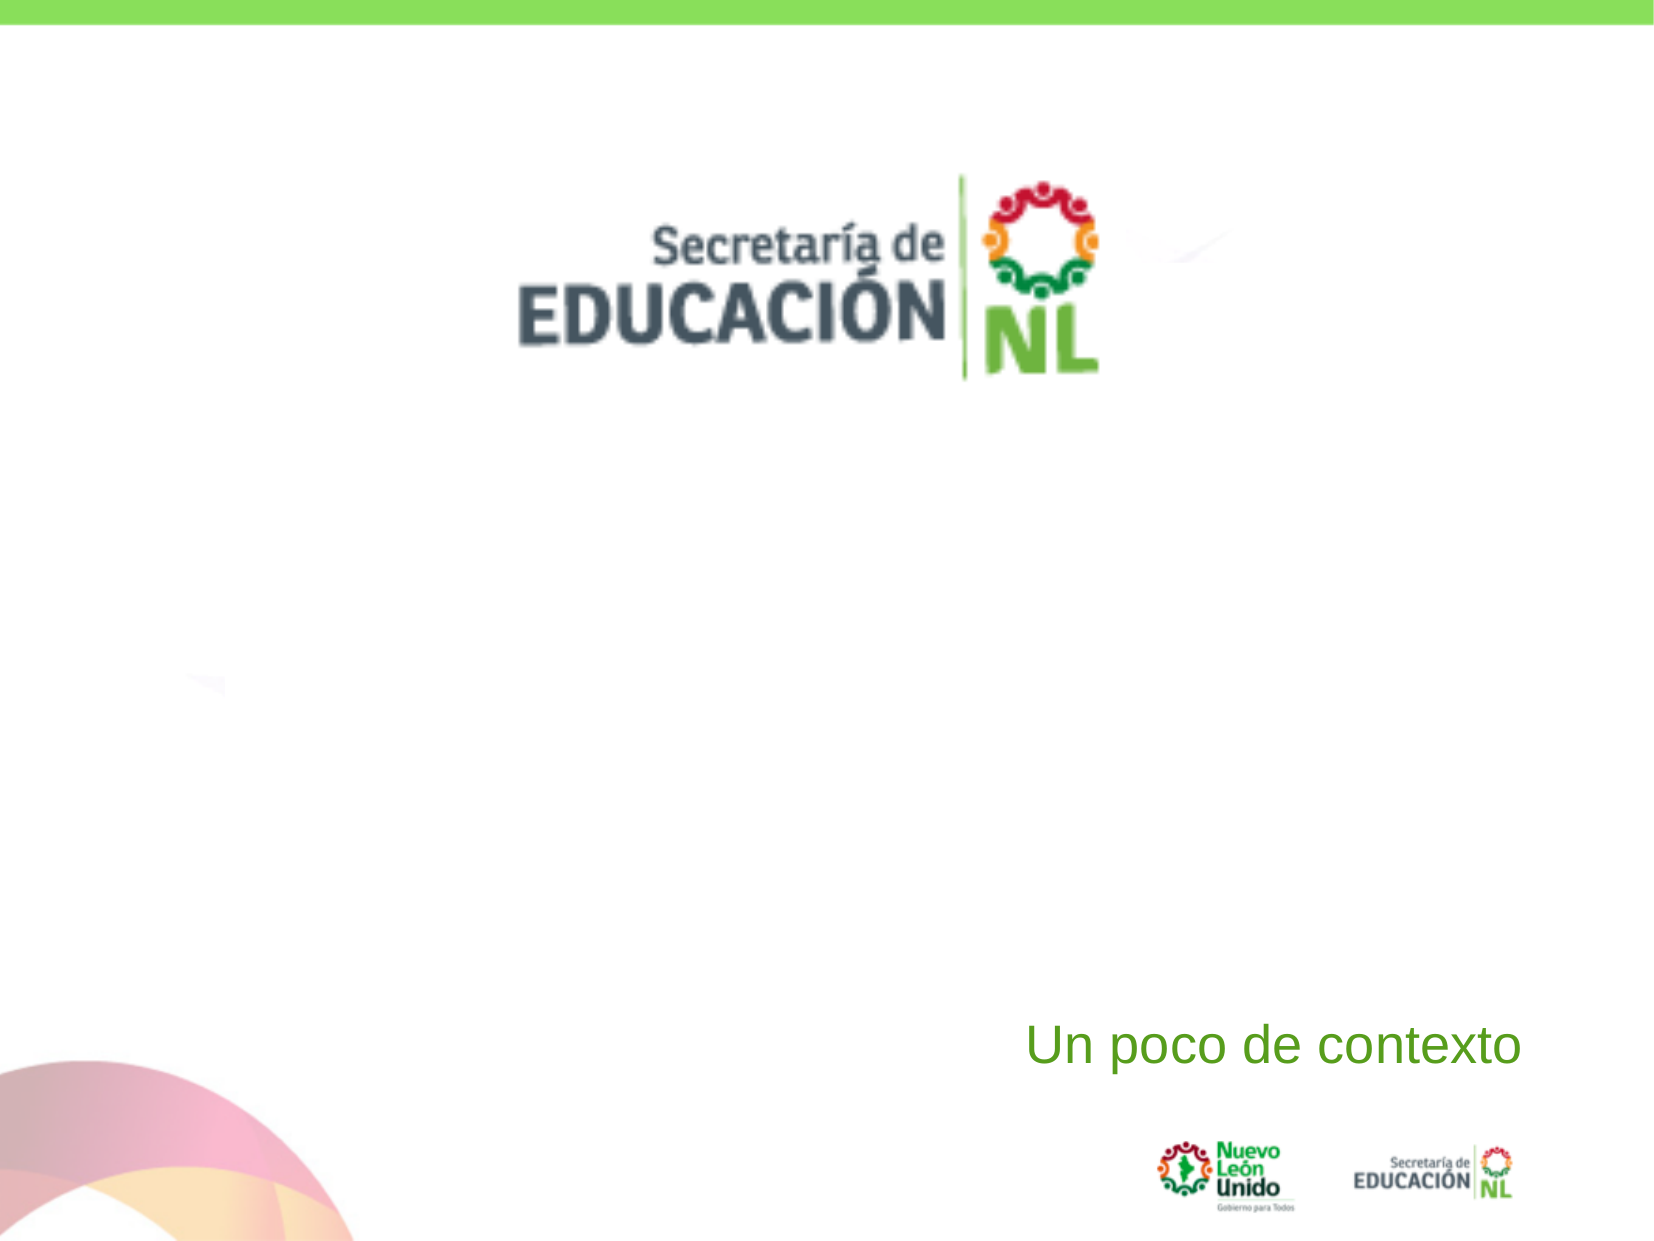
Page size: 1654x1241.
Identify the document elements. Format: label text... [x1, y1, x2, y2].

text_box Un poco de contexto [1010, 1006, 1573, 1088]
picture [0, 0, 1654, 1241]
